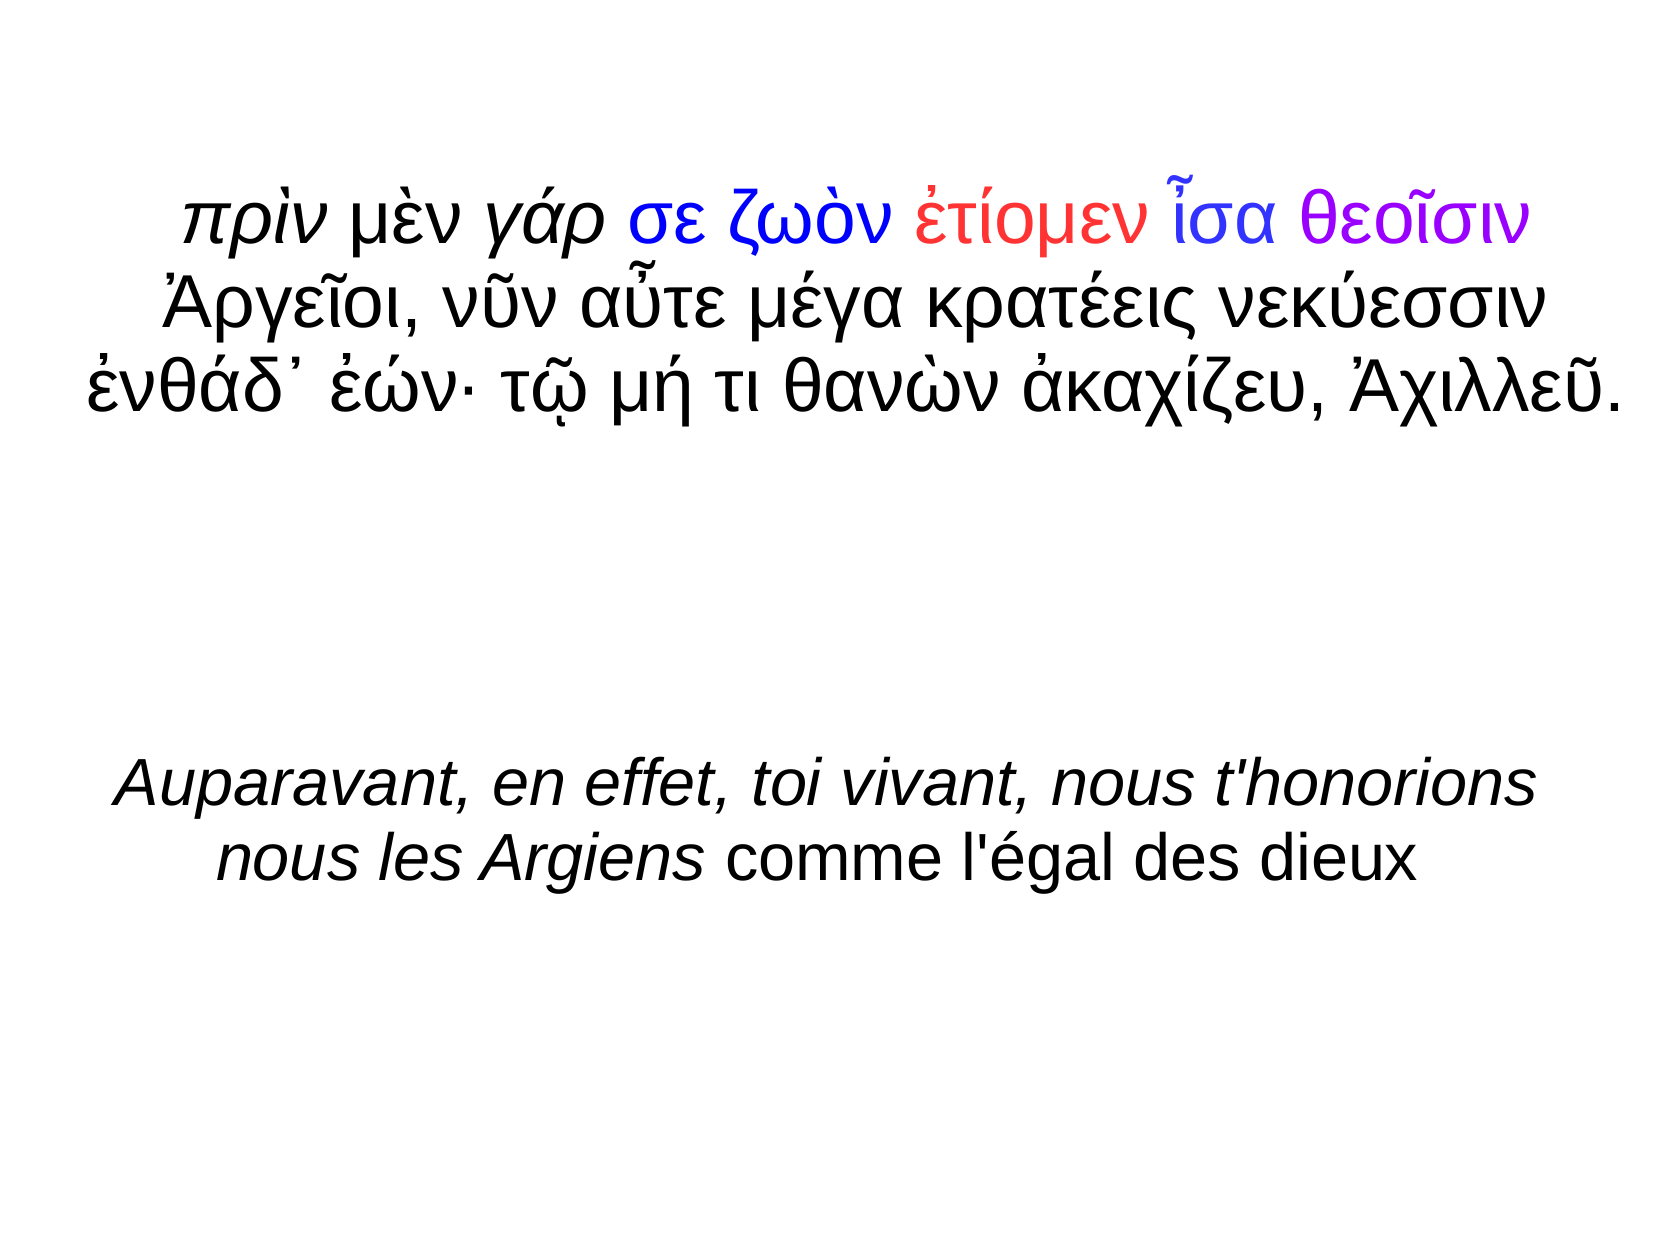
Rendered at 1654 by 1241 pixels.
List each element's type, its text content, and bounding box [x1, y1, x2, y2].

subtitle Auparavant, en effet, toi vivant, nous t'honorions nous les Argiens comme l'égal des dieux [82, 531, 1571, 1109]
title πρὶν μὲν γάρ σε ζωὸν ἐτίομεν ἶσα θεοῖσιν Ἀργεῖοι, νῦν αὖτε μέγα κρατέεις νεκύεσσιν ἐνθάδ᾽ ἐών· τῷ μή τι θανὼν ἀκαχίζευ, Ἀχιλλεῦ. [47, 70, 1630, 532]
